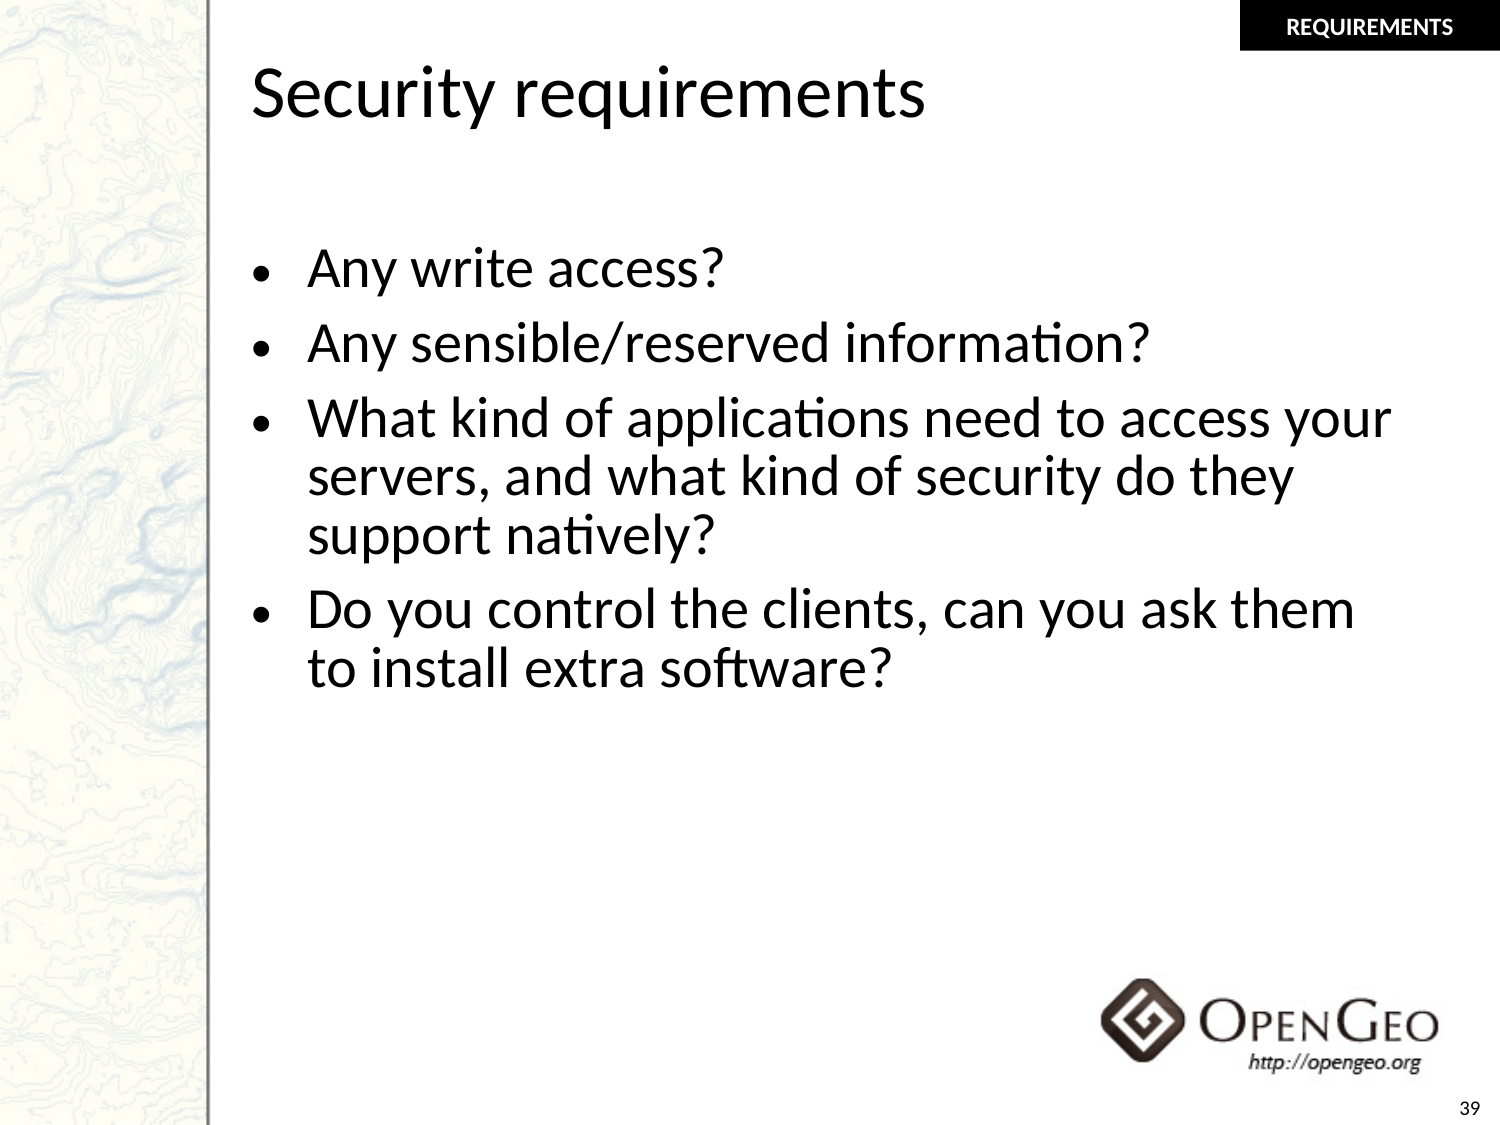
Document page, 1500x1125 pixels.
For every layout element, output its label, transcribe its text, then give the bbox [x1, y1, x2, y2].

text_box REQUIREMENTS [1240, 0, 1500, 51]
picture [0, 0, 1500, 1125]
title Security requirements [236, 13, 1426, 185]
list Any write access? Any sensible/reserved information? What kind of applications need to access your servers, and what kind of security do they support natively? Do you control the clients, can you ask them to install extra software? [236, 236, 1426, 979]
